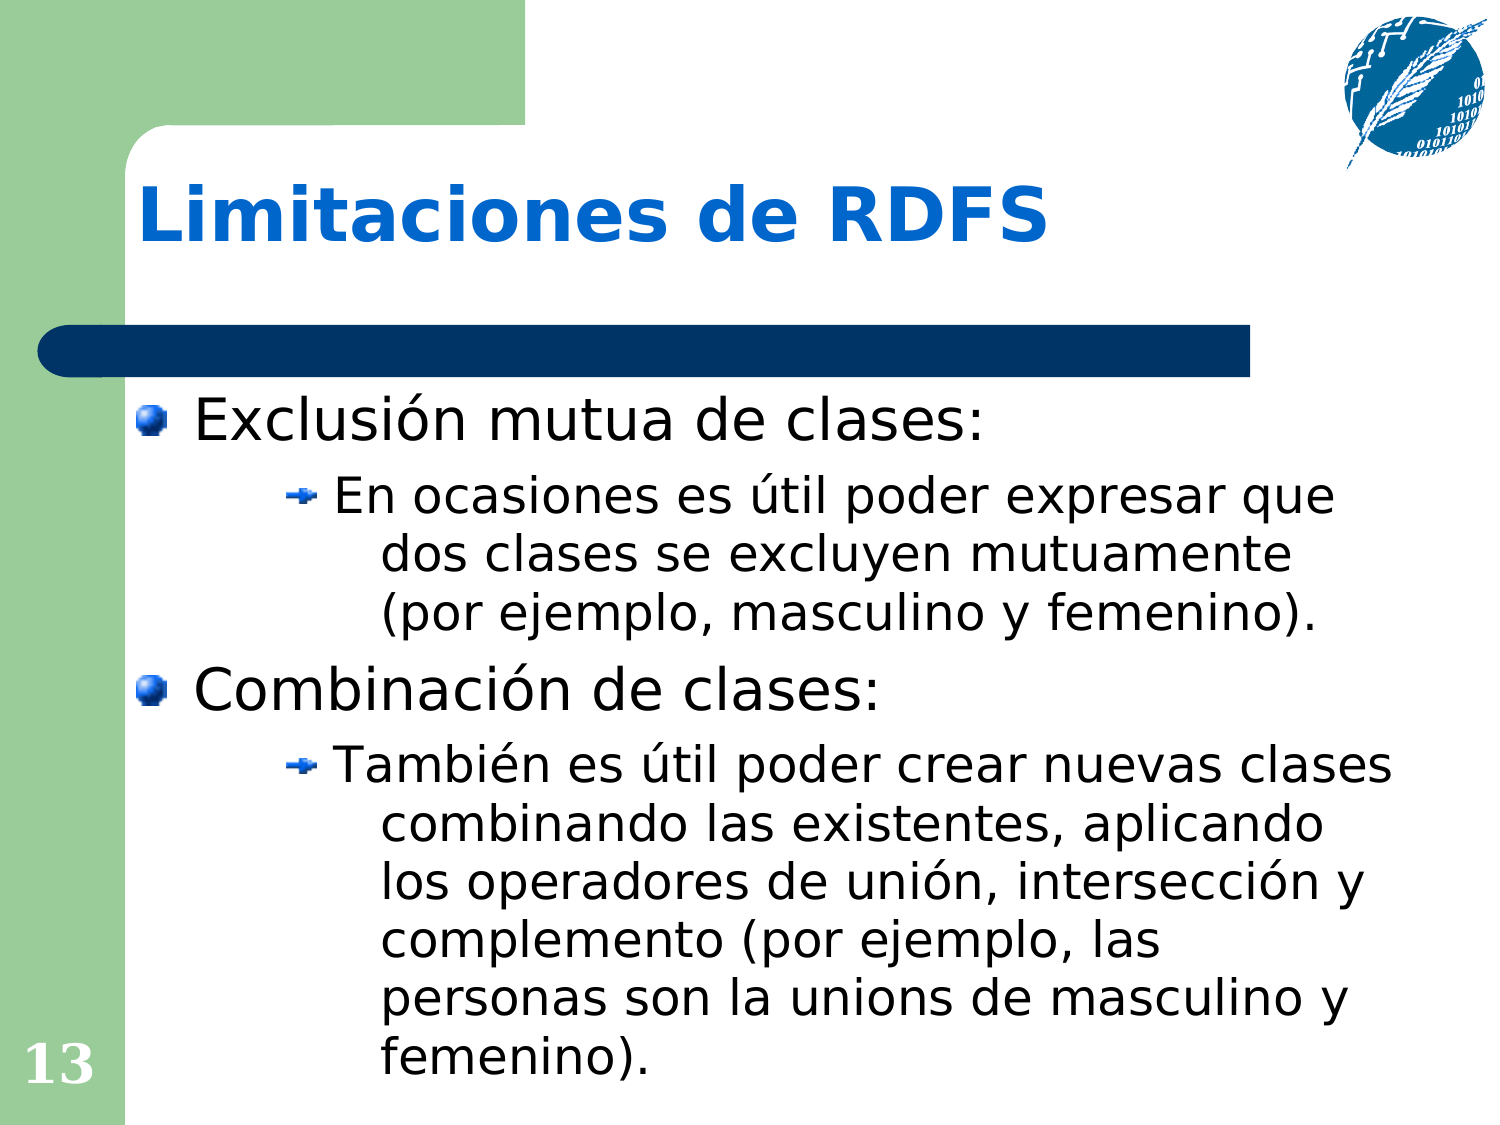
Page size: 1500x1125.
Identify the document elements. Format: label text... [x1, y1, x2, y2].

title Limitaciones de RDFS [136, 135, 1413, 302]
picture [1433, 139, 1440, 147]
picture [1416, 140, 1425, 149]
picture [1341, 15, 1487, 172]
list Exclusión mutua de clases: En ocasiones es útil poder expresar que dos clases se excluyen mutuamente (por ejemplo, masculino y femenino). Combinación de clases: También es útil poder crear nuevas clases combinando las existentes, aplicando los operadores de unión, intersección y complemento (por ejemplo, las personas son la unions de masculino y femenino). [136, 386, 1399, 1066]
picture [1427, 138, 1431, 148]
picture [1436, 127, 1450, 136]
